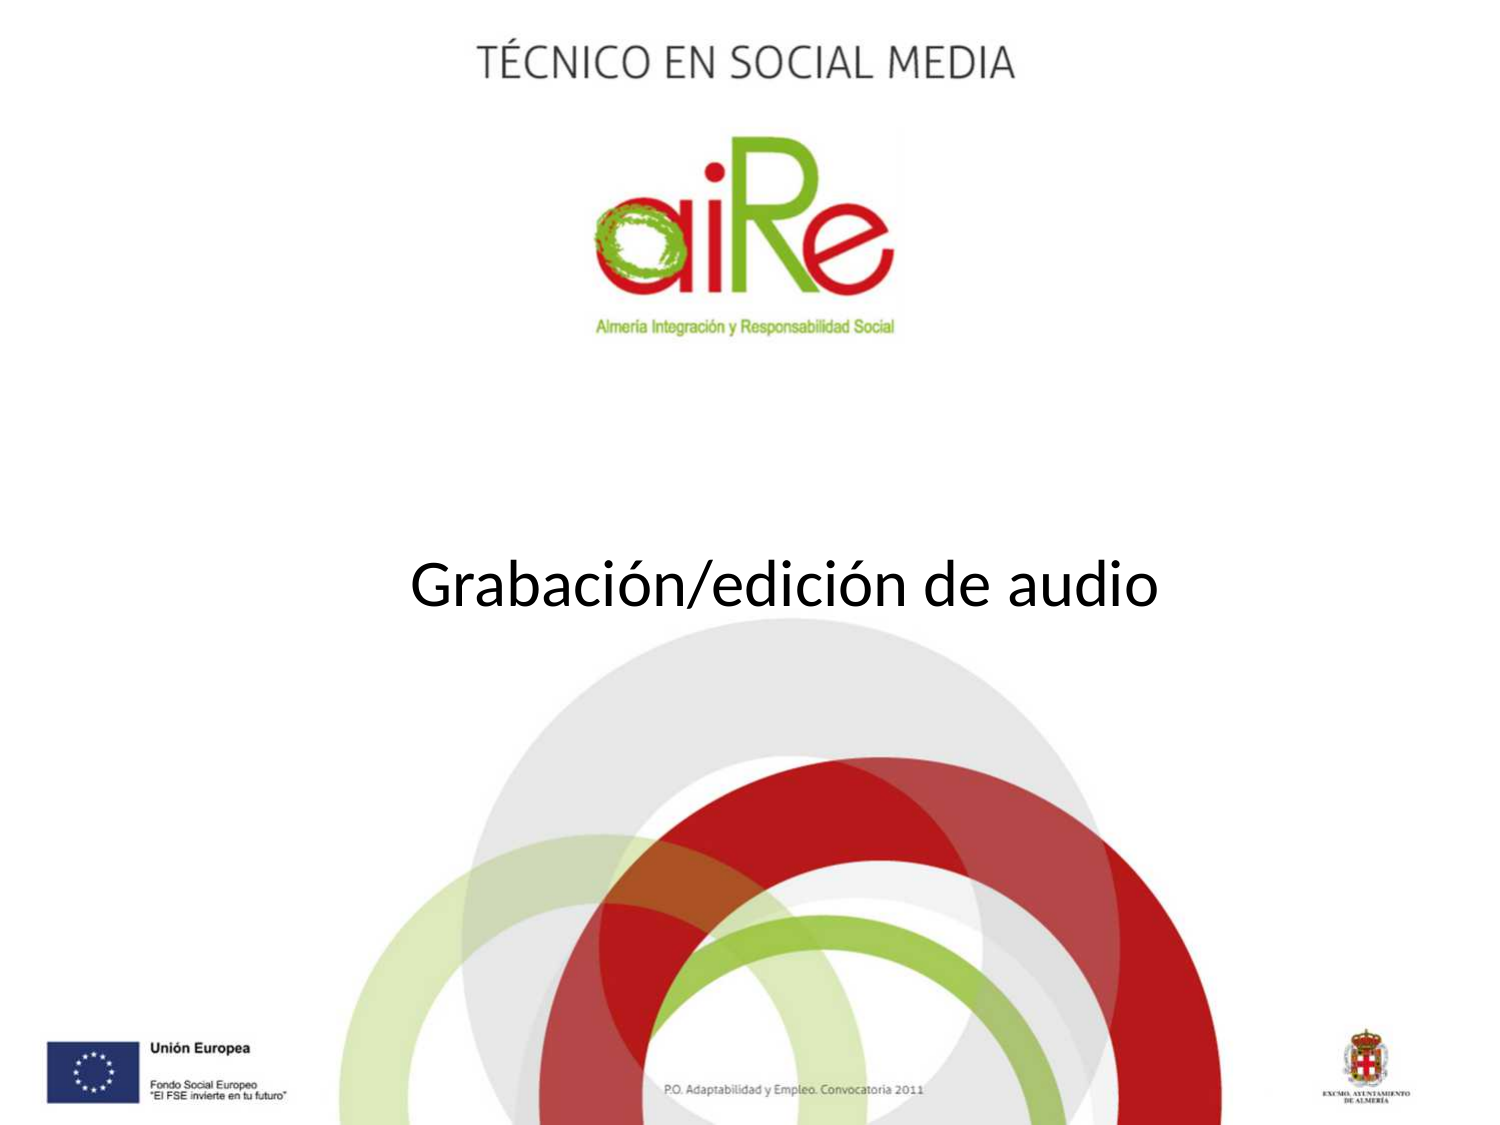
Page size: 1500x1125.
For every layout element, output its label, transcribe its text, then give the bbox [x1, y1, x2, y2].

list Grabación/edición de audio [75, 263, 1425, 916]
picture [0, 0, 1500, 1125]
